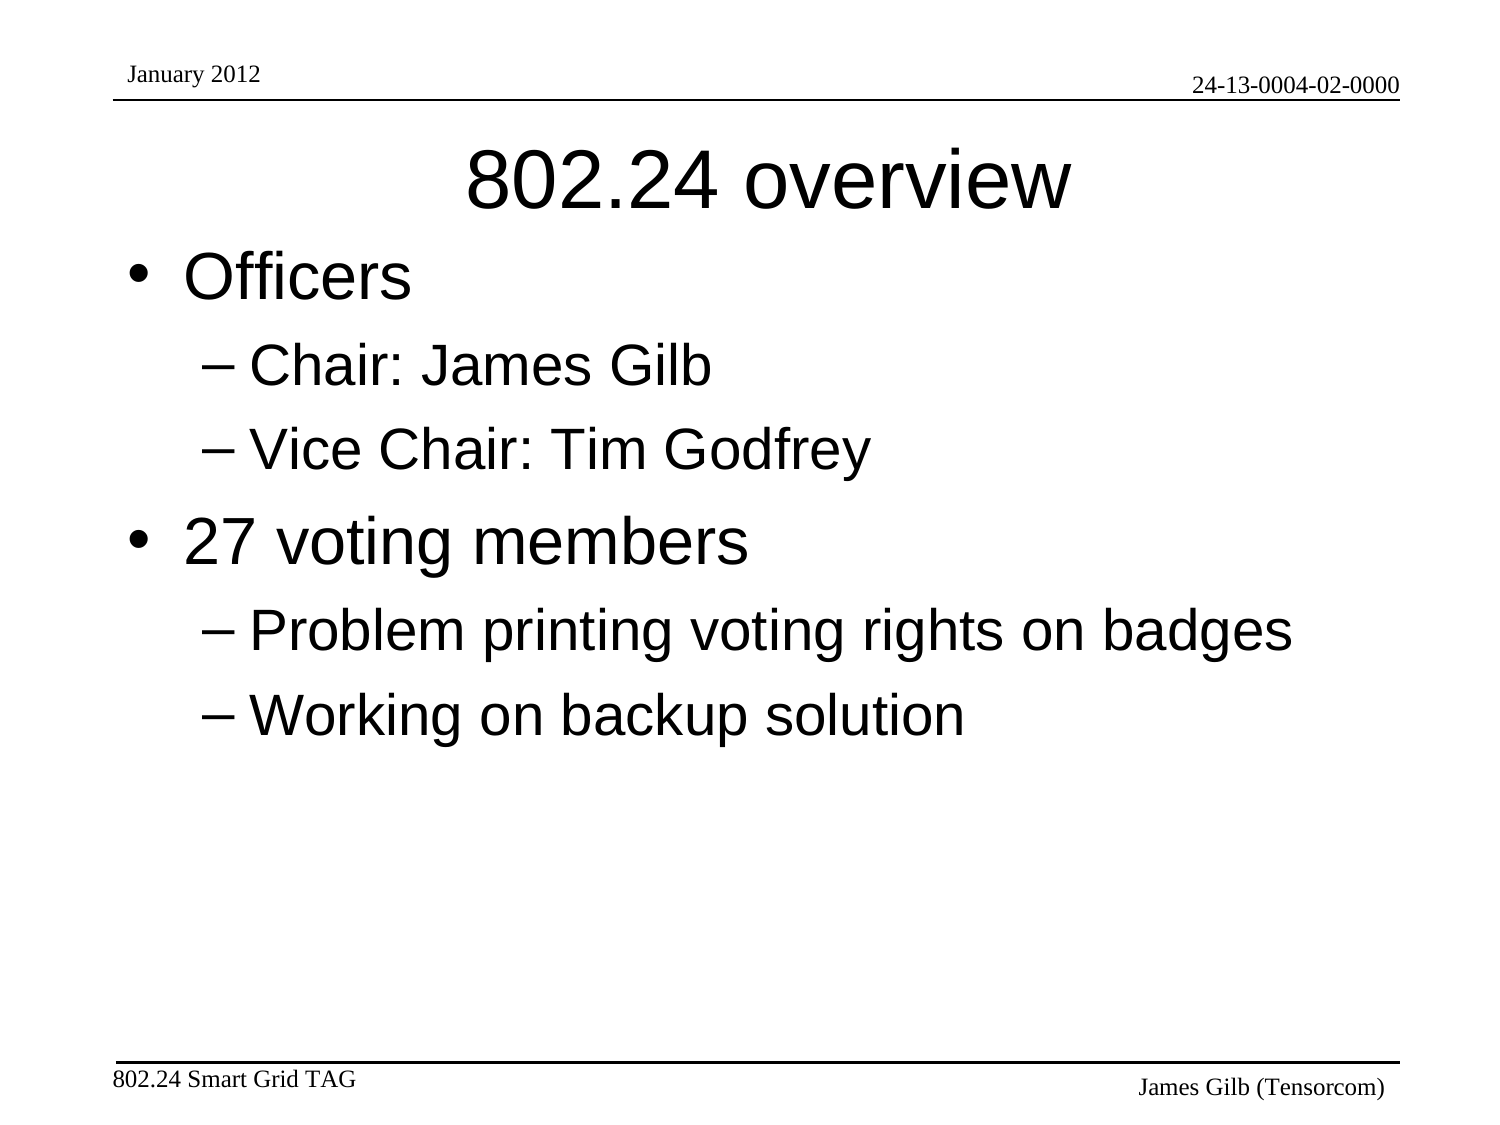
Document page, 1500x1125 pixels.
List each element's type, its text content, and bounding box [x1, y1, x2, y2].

title 802.24 overview [112, 112, 1426, 224]
list Officers Chair: James Gilb Vice Chair: Tim Godfrey 27 voting members Problem printing voting rights on badges Working on backup solution [112, 224, 1426, 1051]
